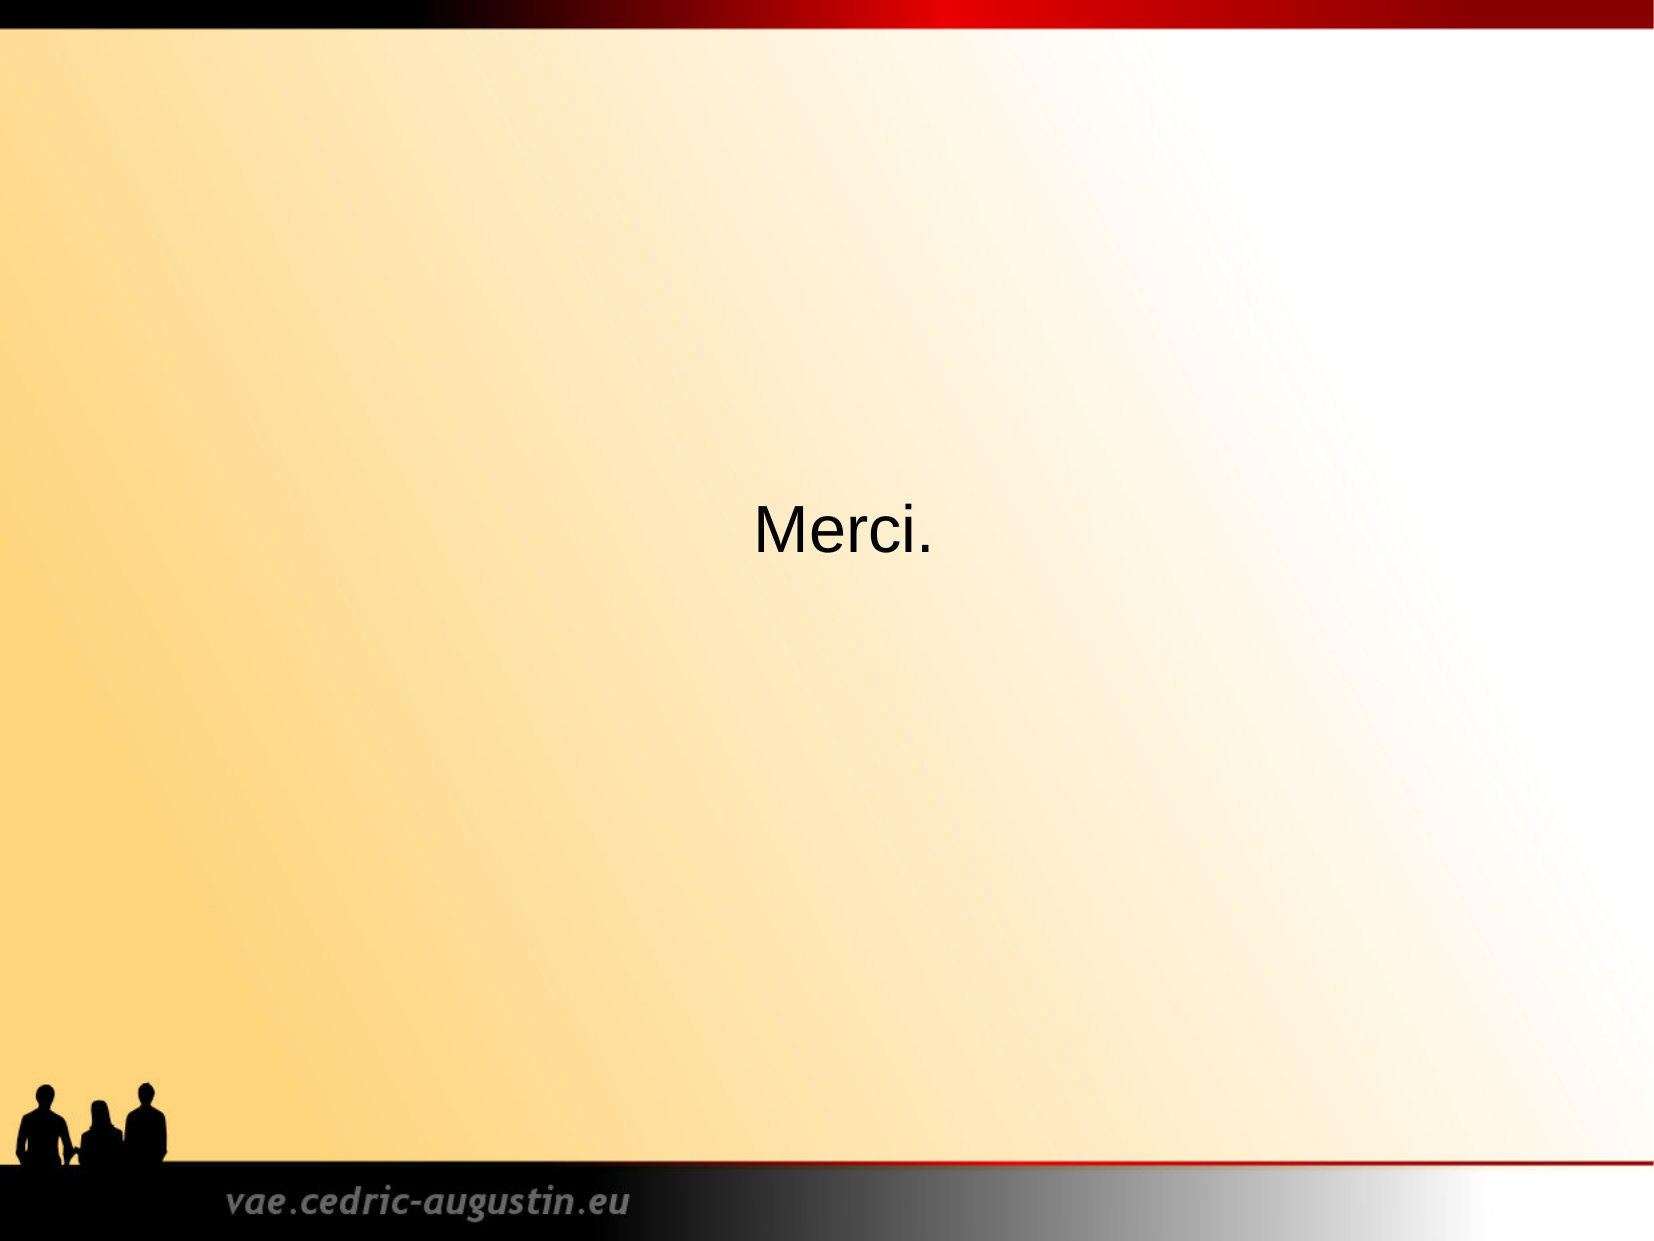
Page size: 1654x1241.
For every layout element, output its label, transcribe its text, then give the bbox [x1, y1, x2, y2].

picture [0, 0, 1654, 1241]
subtitle Merci. [82, 49, 1571, 1010]
